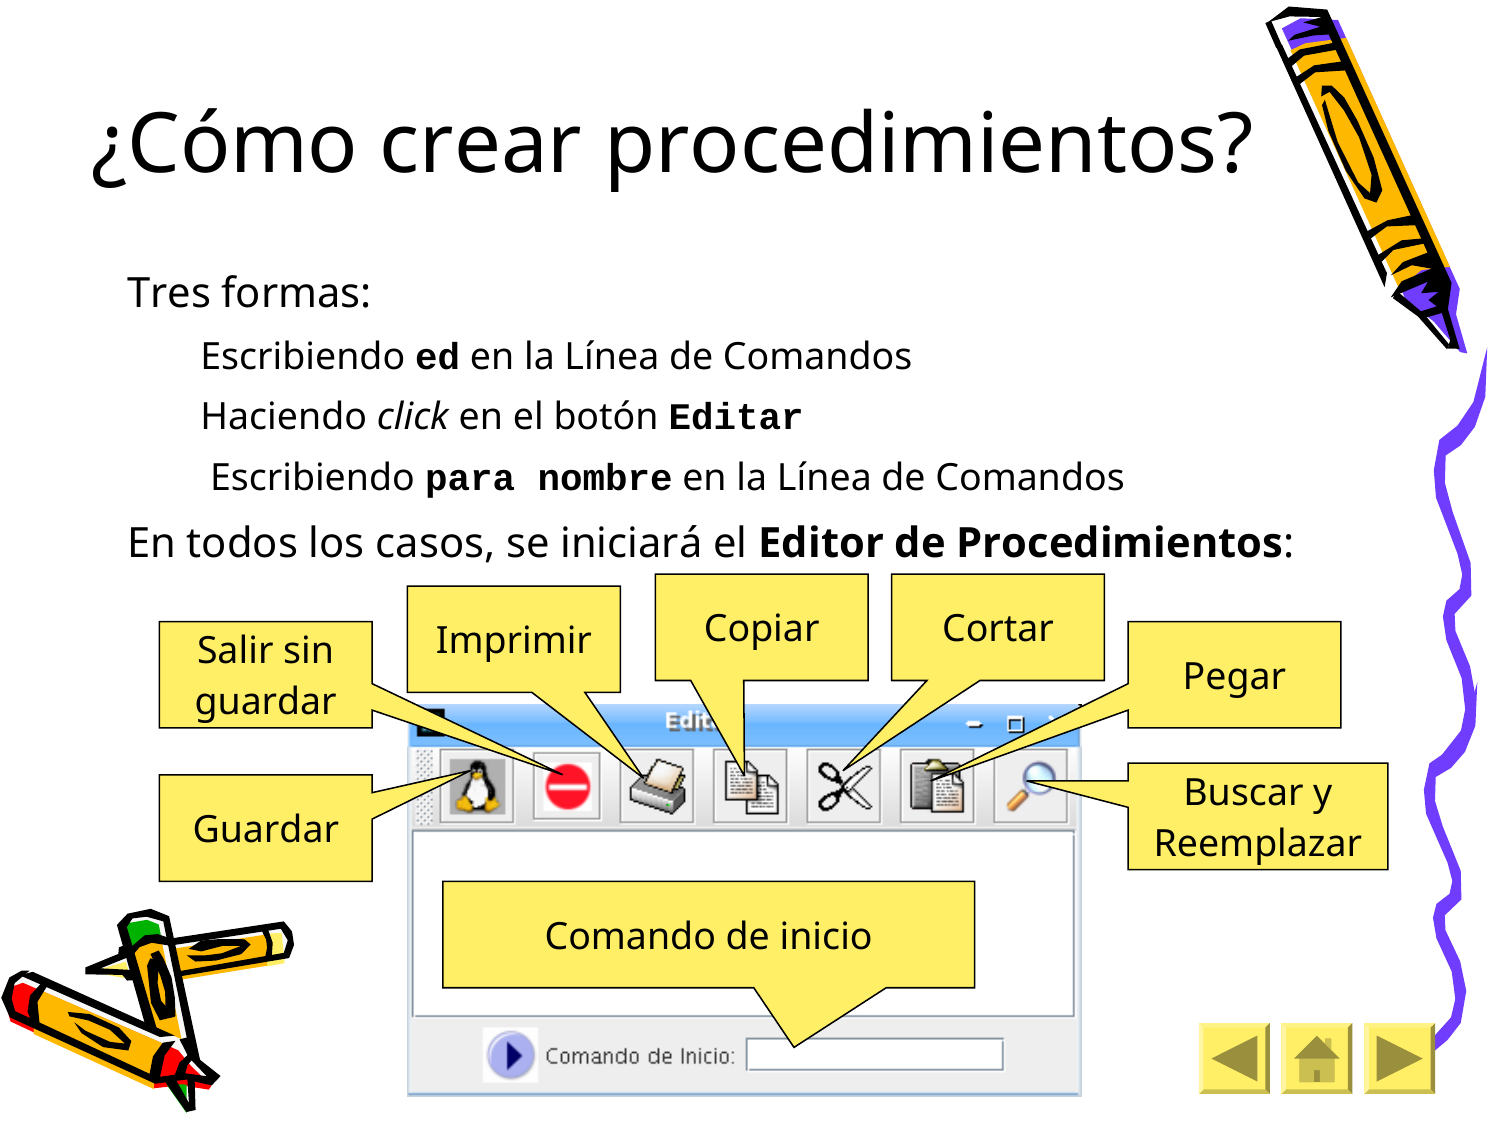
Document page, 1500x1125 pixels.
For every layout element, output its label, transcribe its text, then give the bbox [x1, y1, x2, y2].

text_box [1366, 1023, 1436, 1094]
text_box Pegar [930, 621, 1341, 782]
text_box [1283, 1023, 1353, 1094]
text_box [1200, 1023, 1270, 1094]
text_box Imprimir [407, 586, 644, 779]
list Tres formas: Escribiendo ed en la Línea de Comandos Haciendo click en el botón Editar Escribiendo para nombre en la Línea de Comandos En todos los casos, se iniciará el Editor de Procedimientos: [112, 255, 1375, 585]
title ¿Cómo crear procedimientos? [64, 42, 1282, 205]
text_box Cortar [842, 574, 1105, 771]
text_box Copiar [655, 574, 869, 776]
text_box Salir sin guardar [159, 621, 563, 775]
text_box Guardar [159, 770, 471, 882]
text_box Buscar y Reemplazar [1026, 763, 1388, 870]
picture [407, 704, 1082, 1097]
text_box Comando de inicio [442, 881, 975, 1048]
